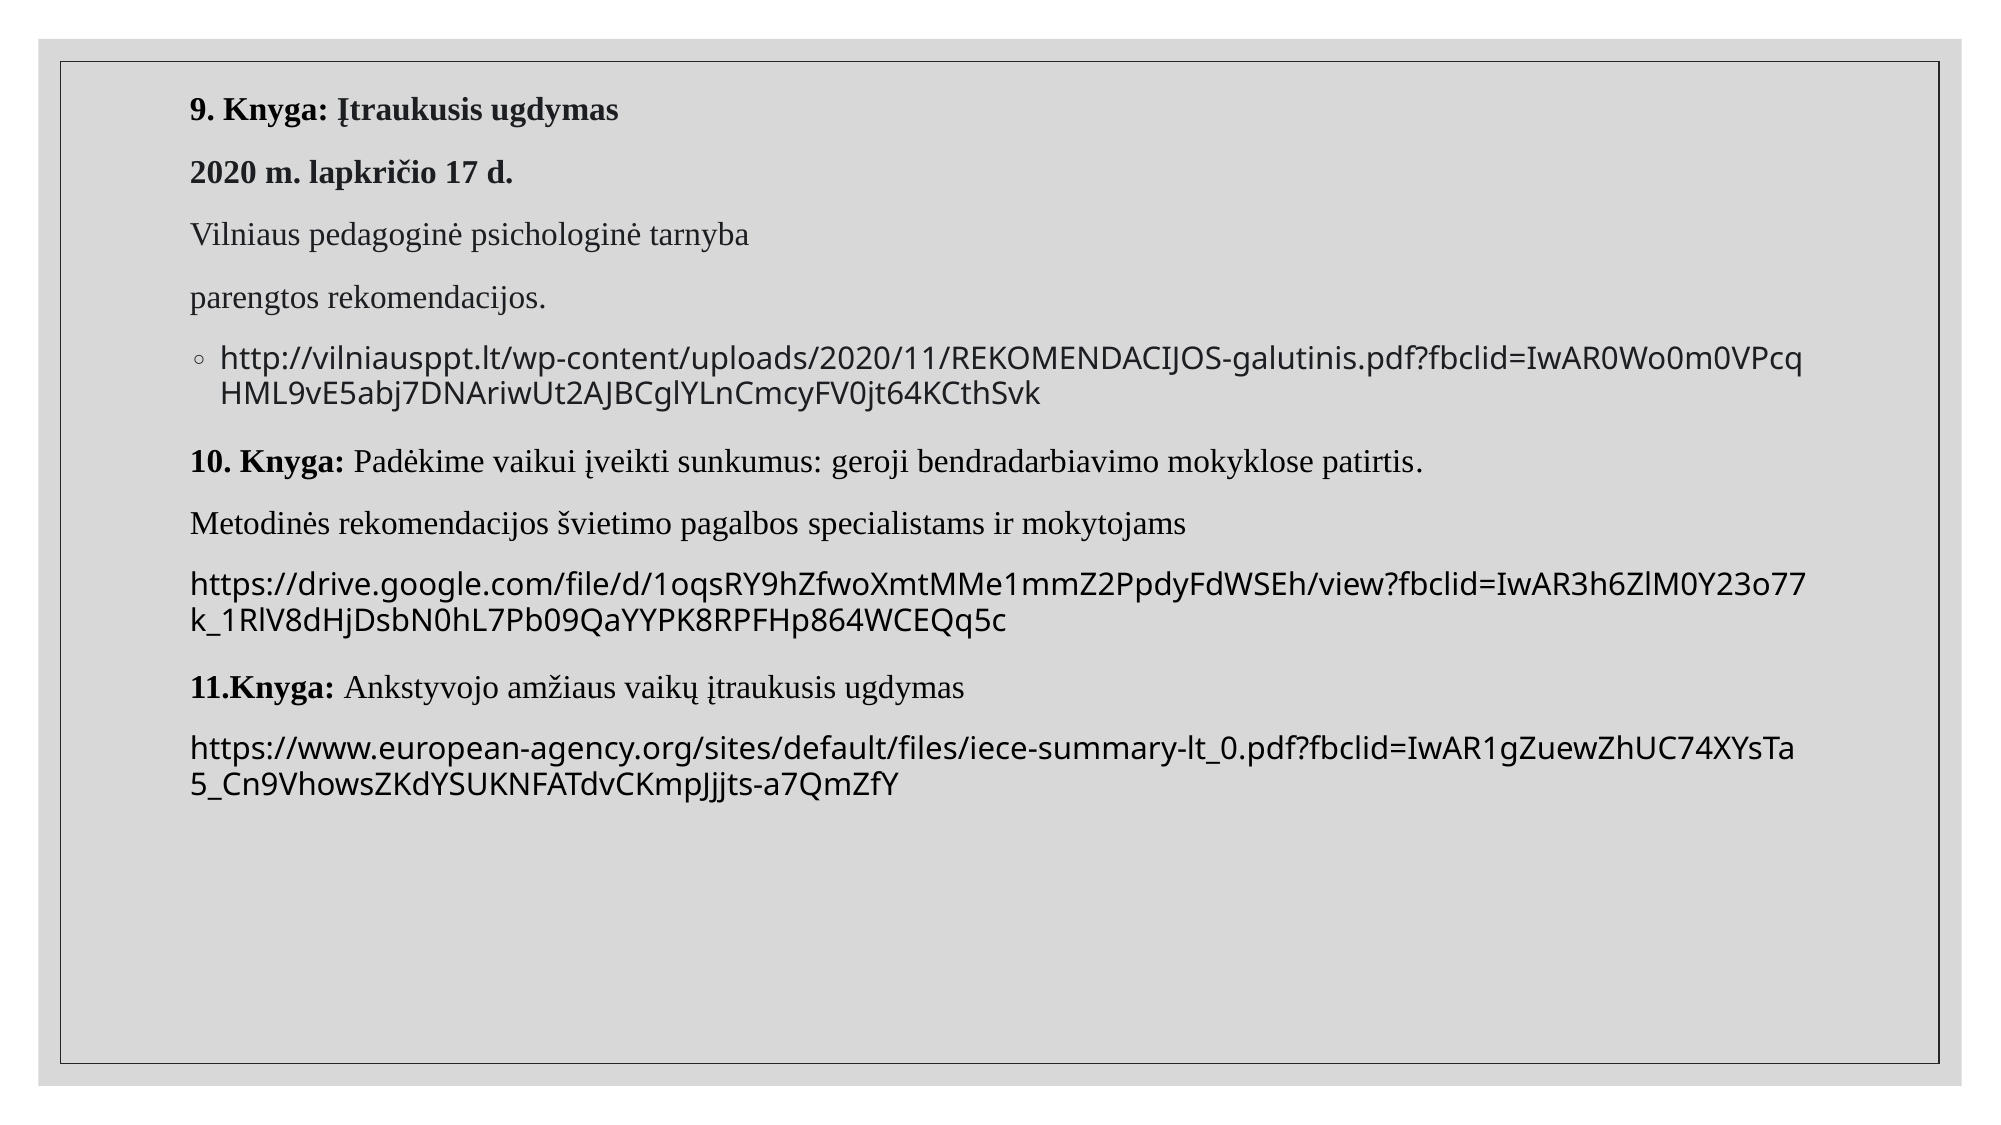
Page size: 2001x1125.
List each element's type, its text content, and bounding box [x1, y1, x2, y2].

list 9. Knyga: Įtraukusis ugdymas 2020 m. lapkričio 17 d. Vilniaus pedagoginė psichologinė tarnyba parengtos rekomendacijos. http://vilniausppt.lt/wp-content/uploads/2020/11/REKOMENDACIJOS-galutinis.pdf?fbclid=IwAR0Wo0m0VPcqHML9vE5abj7DNAriwUt2AJBCglYLnCmcyFV0jt64KCthSvk 10. Knyga: Padėkime vaikui įveikti sunkumus: geroji bendradarbiavimo mokyklose patirtis. Metodinės rekomendacijos švietimo pagalbos specialistams ir mokytojams https://drive.google.com/file/d/1oqsRY9hZfwoXmtMMe1mmZ2PpdyFdWSEh/view?fbclid=IwAR3h6ZlM0Y23o77k_1RlV8dHjDsbN0hL7Pb09QaYYPK8RPFHp864WCEQq5c 11.Knyga: Ankstyvojo amžiaus vaikų įtraukusis ugdymas https://www.european-agency.org/sites/default/files/iece-summary-lt_0.pdf?fbclid=IwAR1gZuewZhUC74XYsTa5_Cn9VhowsZKdYSUKNFATdvCKmpJjjts-a7QmZfY [174, 75, 1825, 977]
